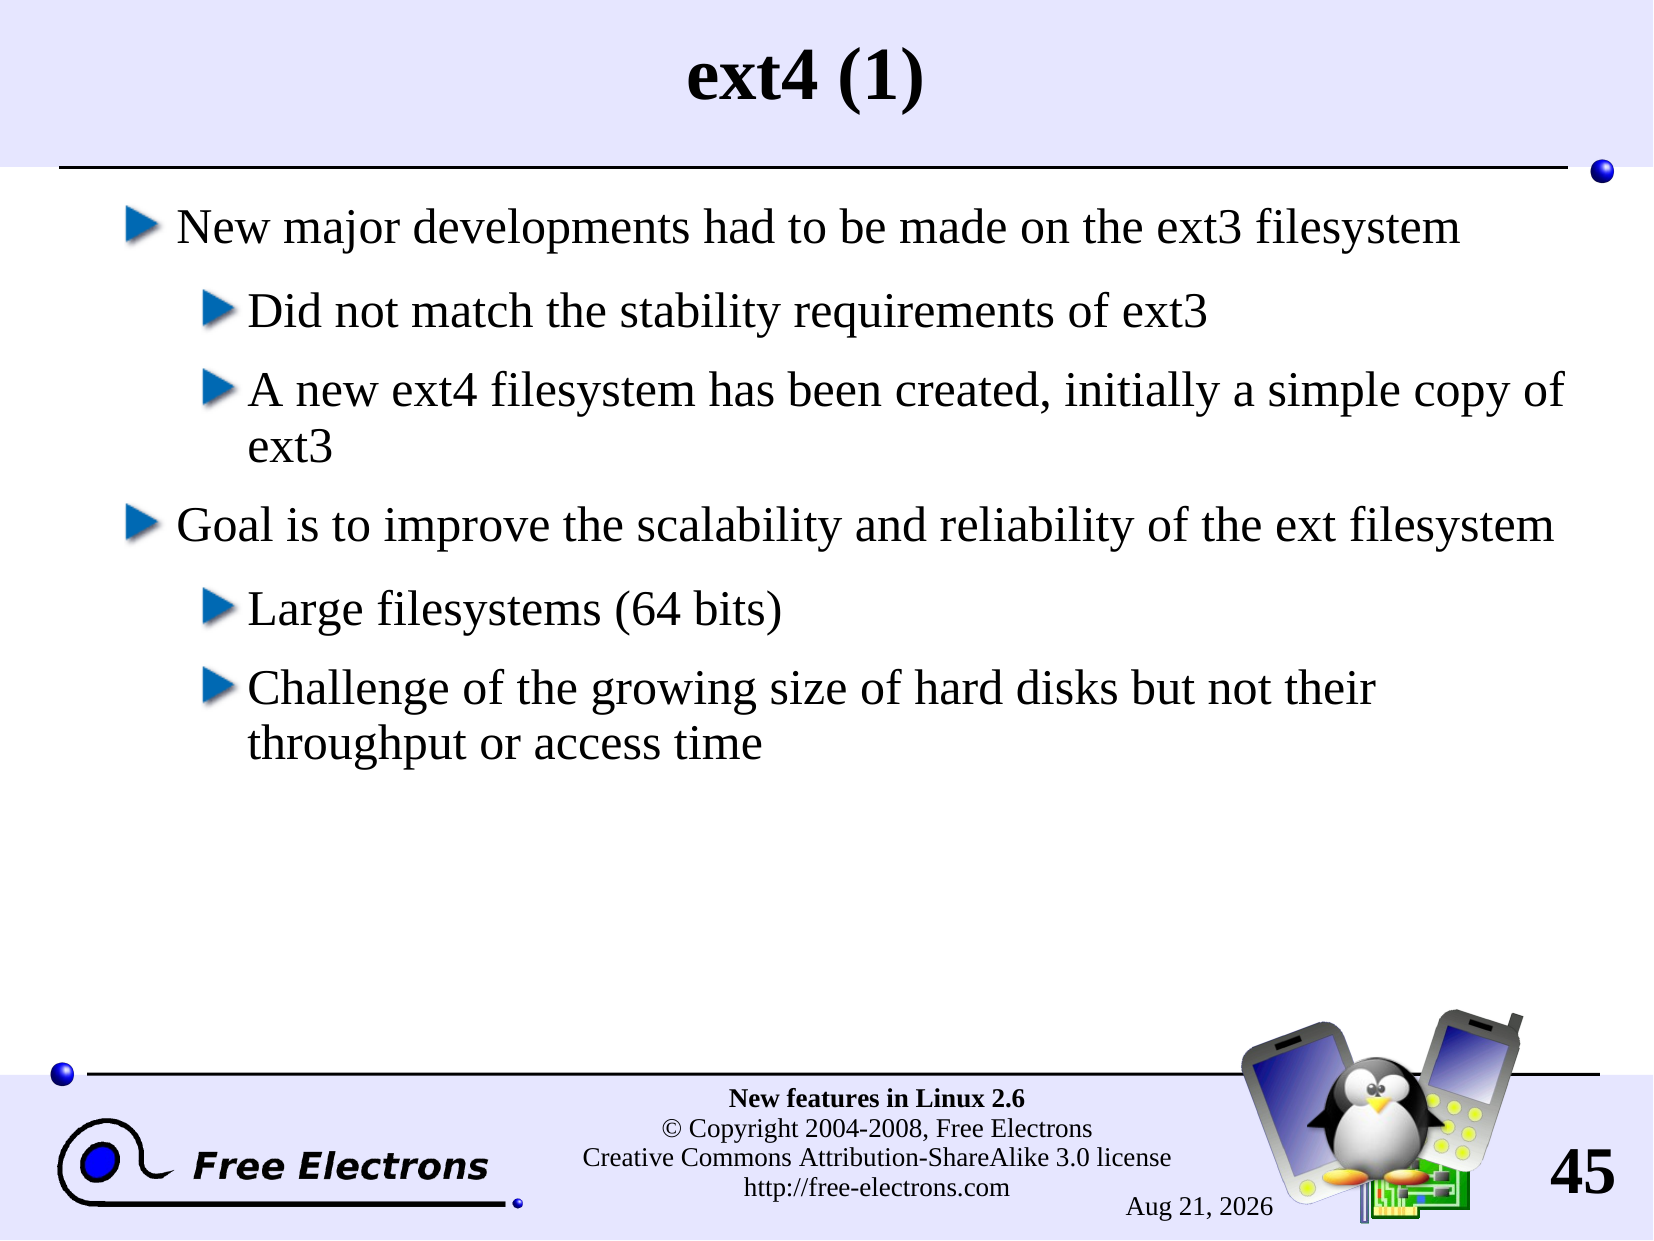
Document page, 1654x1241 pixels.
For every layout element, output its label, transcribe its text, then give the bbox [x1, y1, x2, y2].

picture [50, 1107, 527, 1216]
list New major developments had to be made on the ext3 filesystem Did not match the stability requirements of ext3 A new ext4 filesystem has been created, initially a simple copy of ext3 Goal is to improve the scalability and reliability of the ext filesystem Large filesystems (64 bits) Challenge of the growing size of hard disks but not their throughput or access time [105, 198, 1576, 1049]
title ext4 (1) [60, 25, 1551, 124]
picture [1225, 1049, 1527, 1241]
